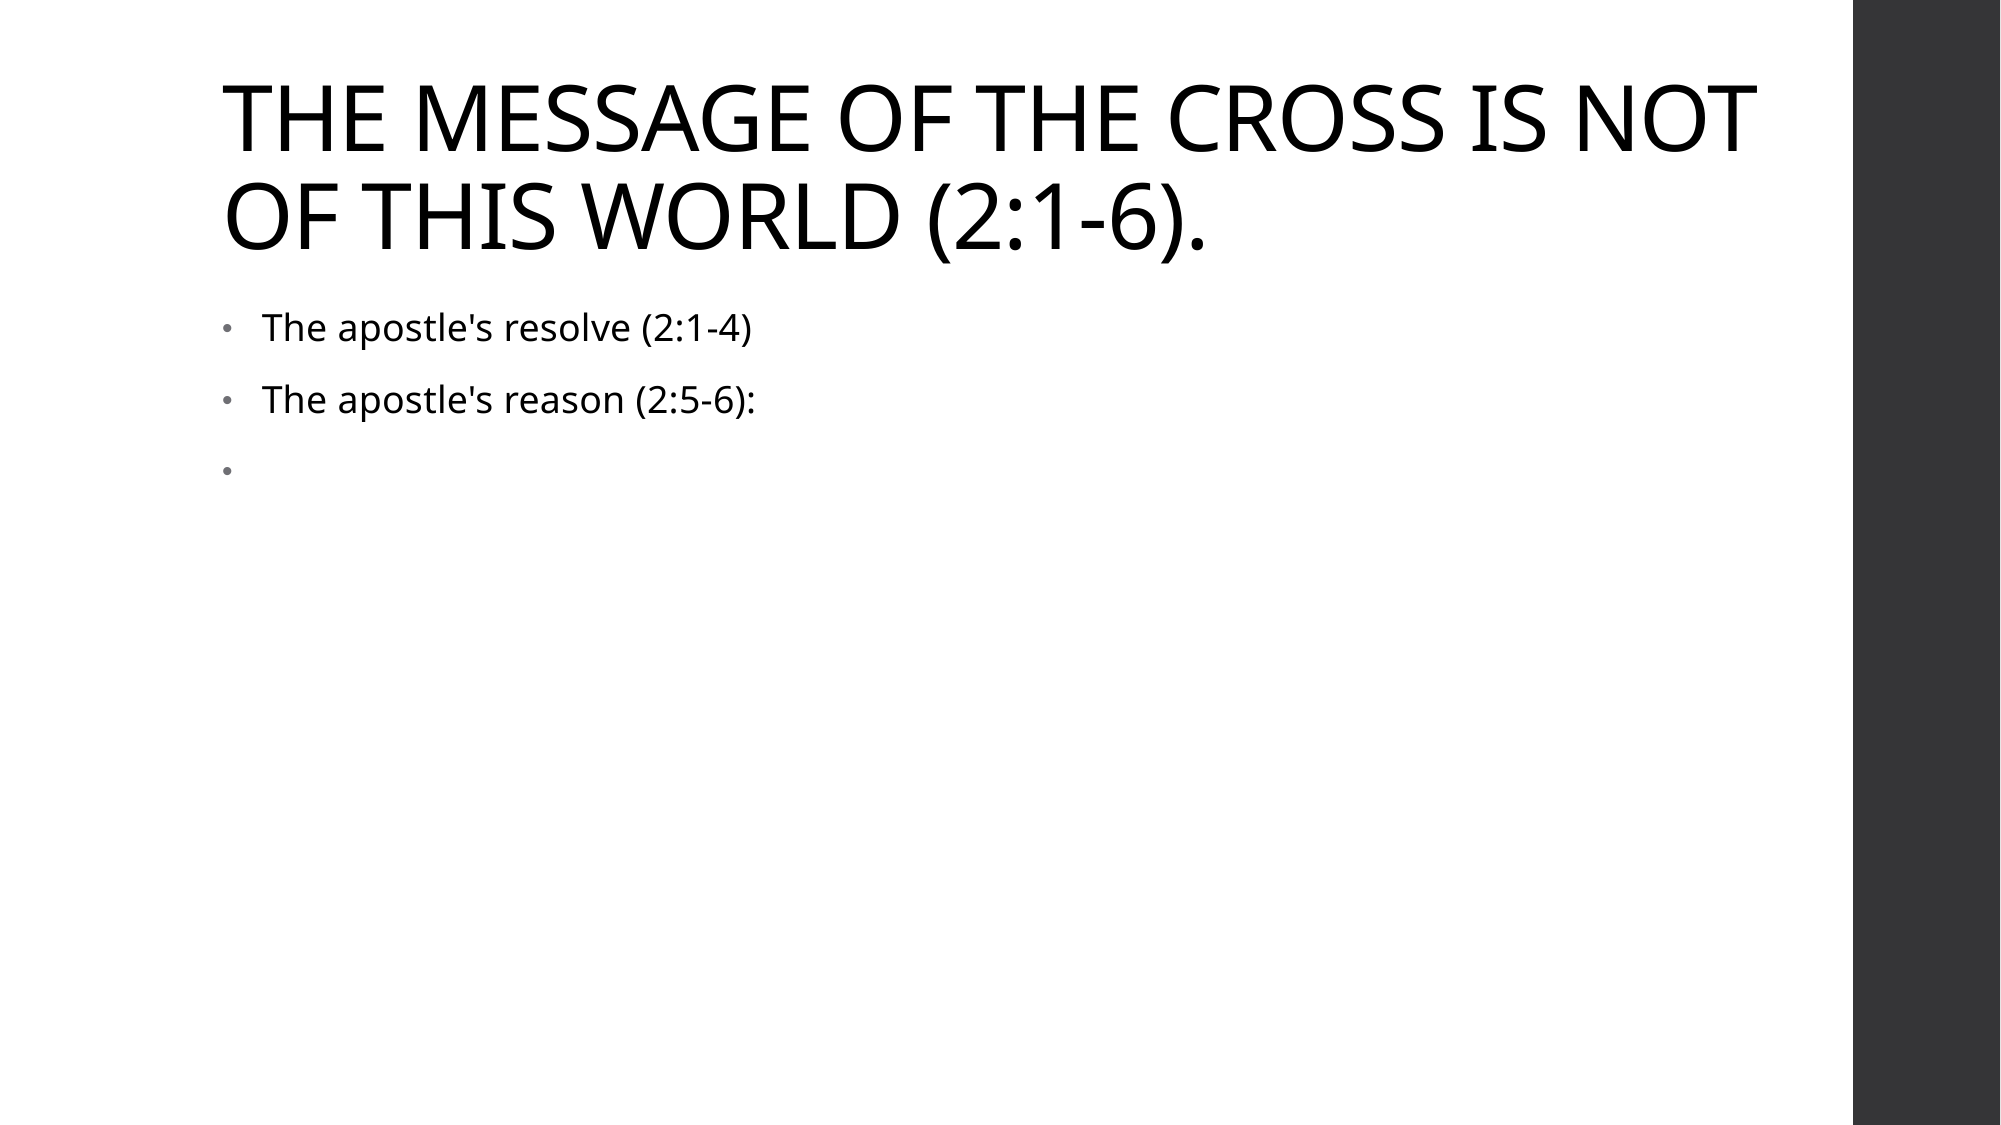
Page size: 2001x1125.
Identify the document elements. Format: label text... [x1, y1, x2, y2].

title THE MESSAGE OF THE CROSS IS NOT OF THIS WORLD (2:1-6). [206, 60, 1797, 278]
list The apostle's resolve (2:1-4) The apostle's reason (2:5-6): [206, 299, 1617, 1014]
